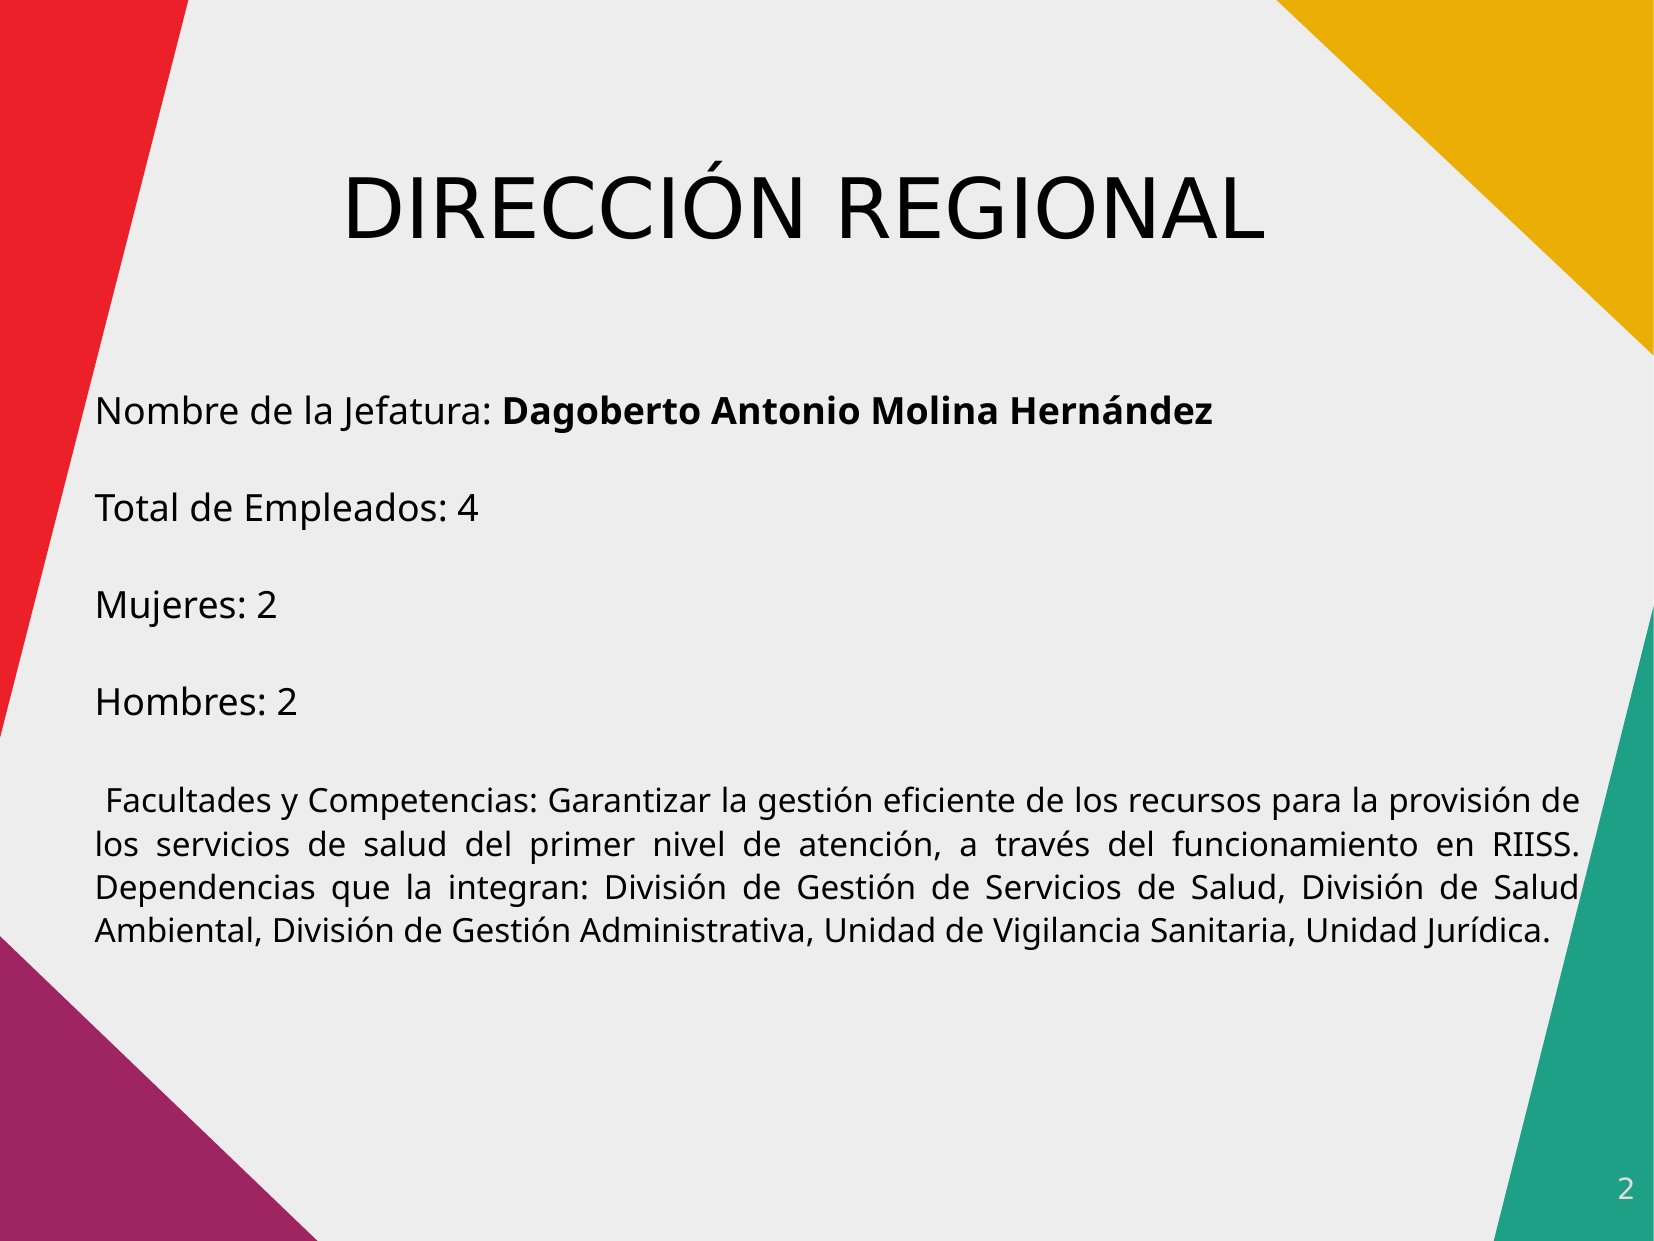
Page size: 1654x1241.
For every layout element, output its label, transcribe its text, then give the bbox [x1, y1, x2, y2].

text_box Nombre de la Jefatura: Dagoberto Antonio Molina Hernández Total de Empleados: 4 Mujeres: 2 Hombres: 2 Facultades y Competencias: Garantizar la gestión eficiente de los recursos para la provisión de los servicios de salud del primer nivel de atención, a través del funcionamiento en RIISS. Dependencias que la integran: División de Gestión de Servicios de Salud, División de Salud Ambiental, División de Gestión Administrativa, Unidad de Vigilancia Sanitaria, Unidad Jurídica. [94, 307, 1583, 1063]
title DIRECCIÓN REGIONAL [71, 118, 1536, 296]
